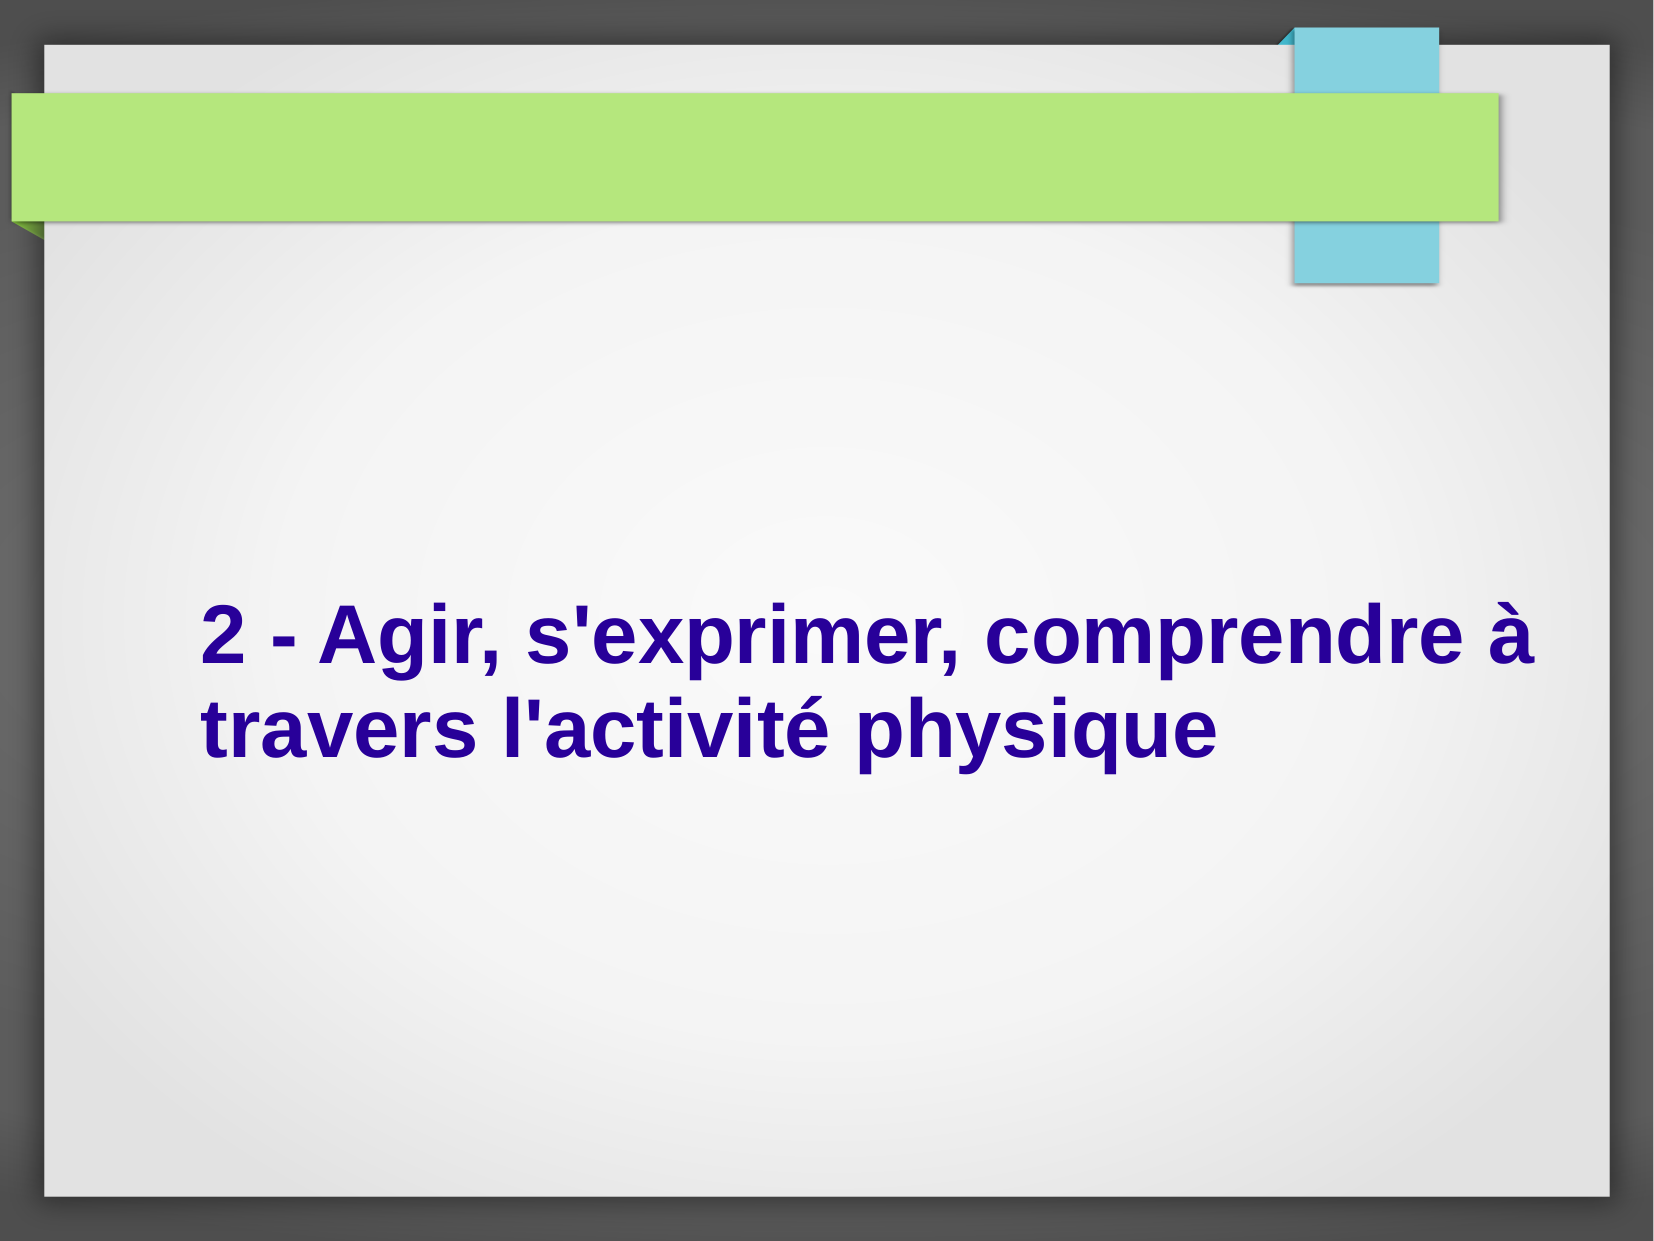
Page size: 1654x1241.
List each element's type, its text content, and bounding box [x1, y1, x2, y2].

picture [0, 0, 1654, 1241]
list 2 - Agir, s'exprimer, comprendre à travers l'activité physique [200, 343, 1538, 981]
